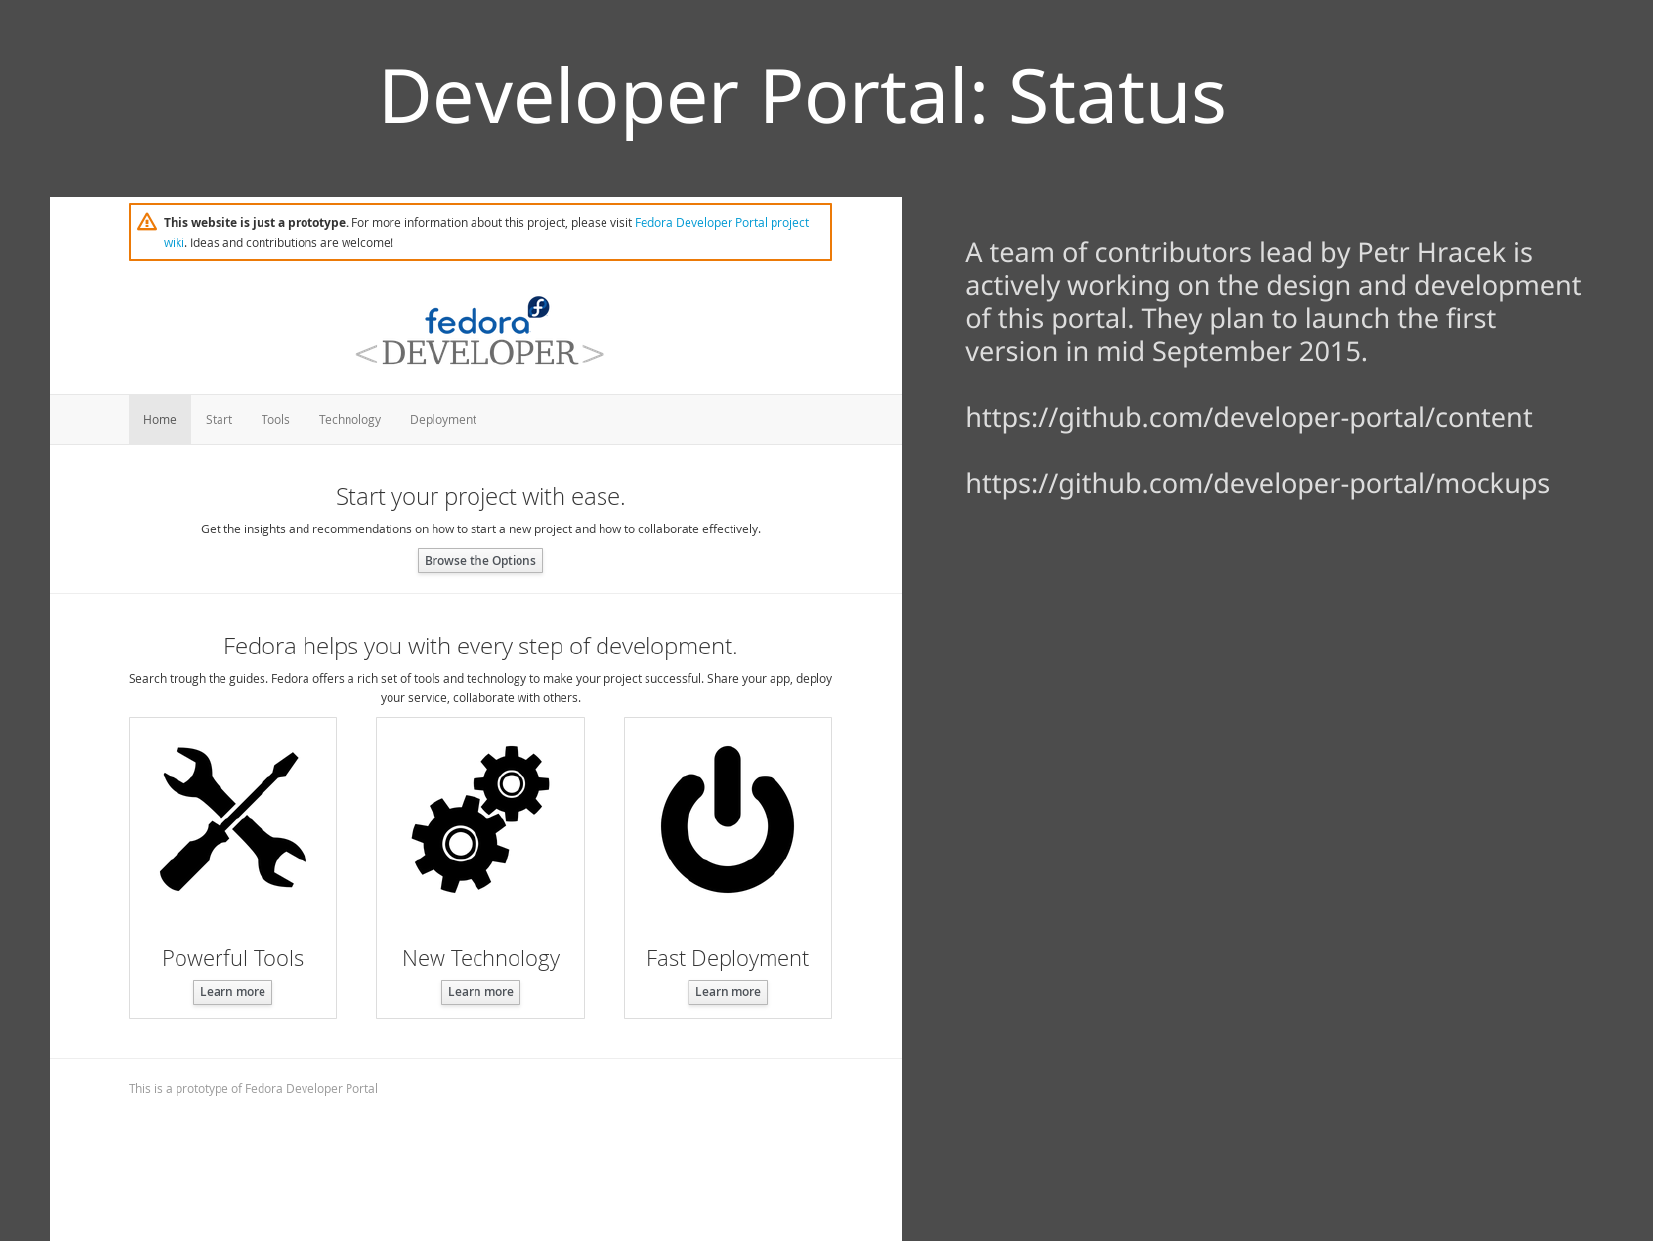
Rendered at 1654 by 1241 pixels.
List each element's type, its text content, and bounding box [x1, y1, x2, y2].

title A team of contributors lead by Petr Hracek is actively working on the design and development of this portal. They plan to launch the first version in mid September 2015. https://github.com/developer-portal/content https://github.com/developer-portal/mockups [965, 198, 1590, 538]
picture [50, 197, 902, 1241]
title Developer Portal: Status [53, 0, 1554, 233]
